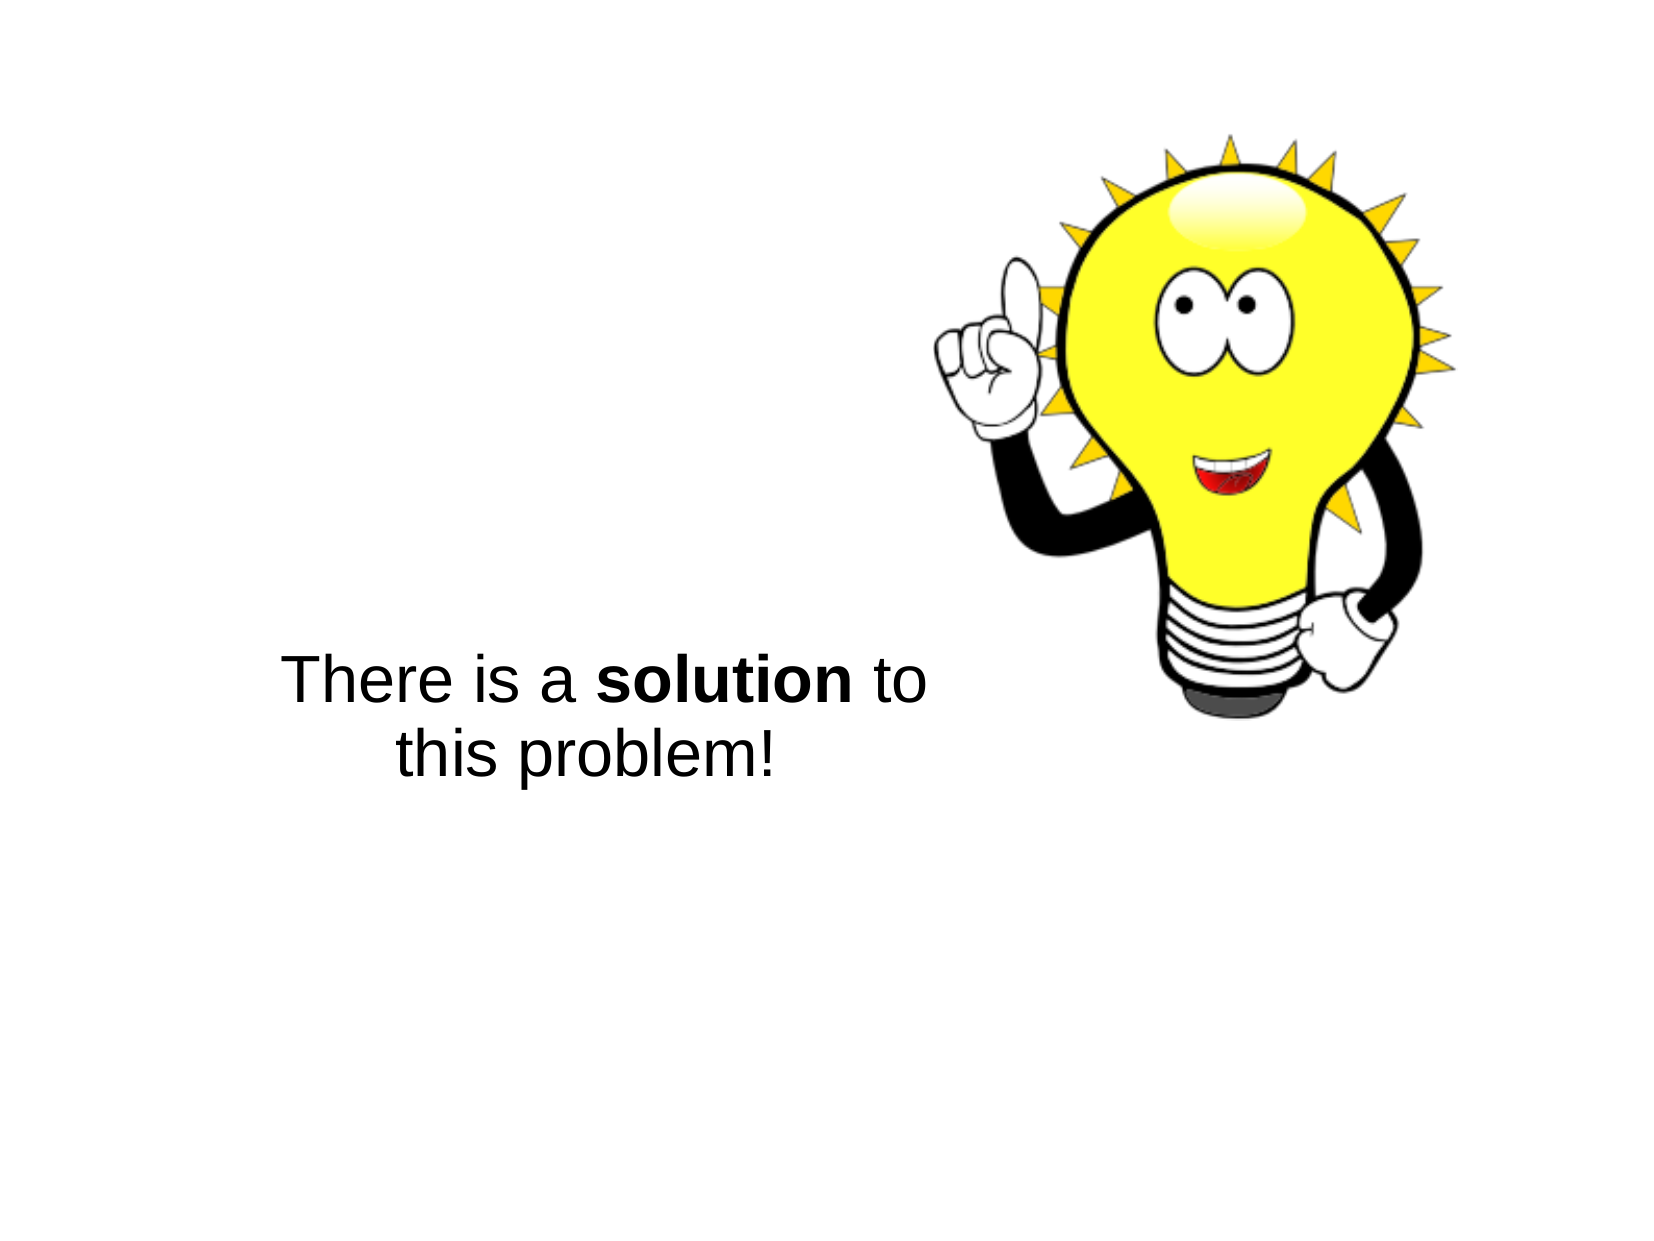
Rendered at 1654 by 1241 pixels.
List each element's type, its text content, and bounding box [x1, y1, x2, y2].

subtitle There is a solution to this problem! [82, 49, 1571, 1010]
picture [933, 133, 1458, 721]
